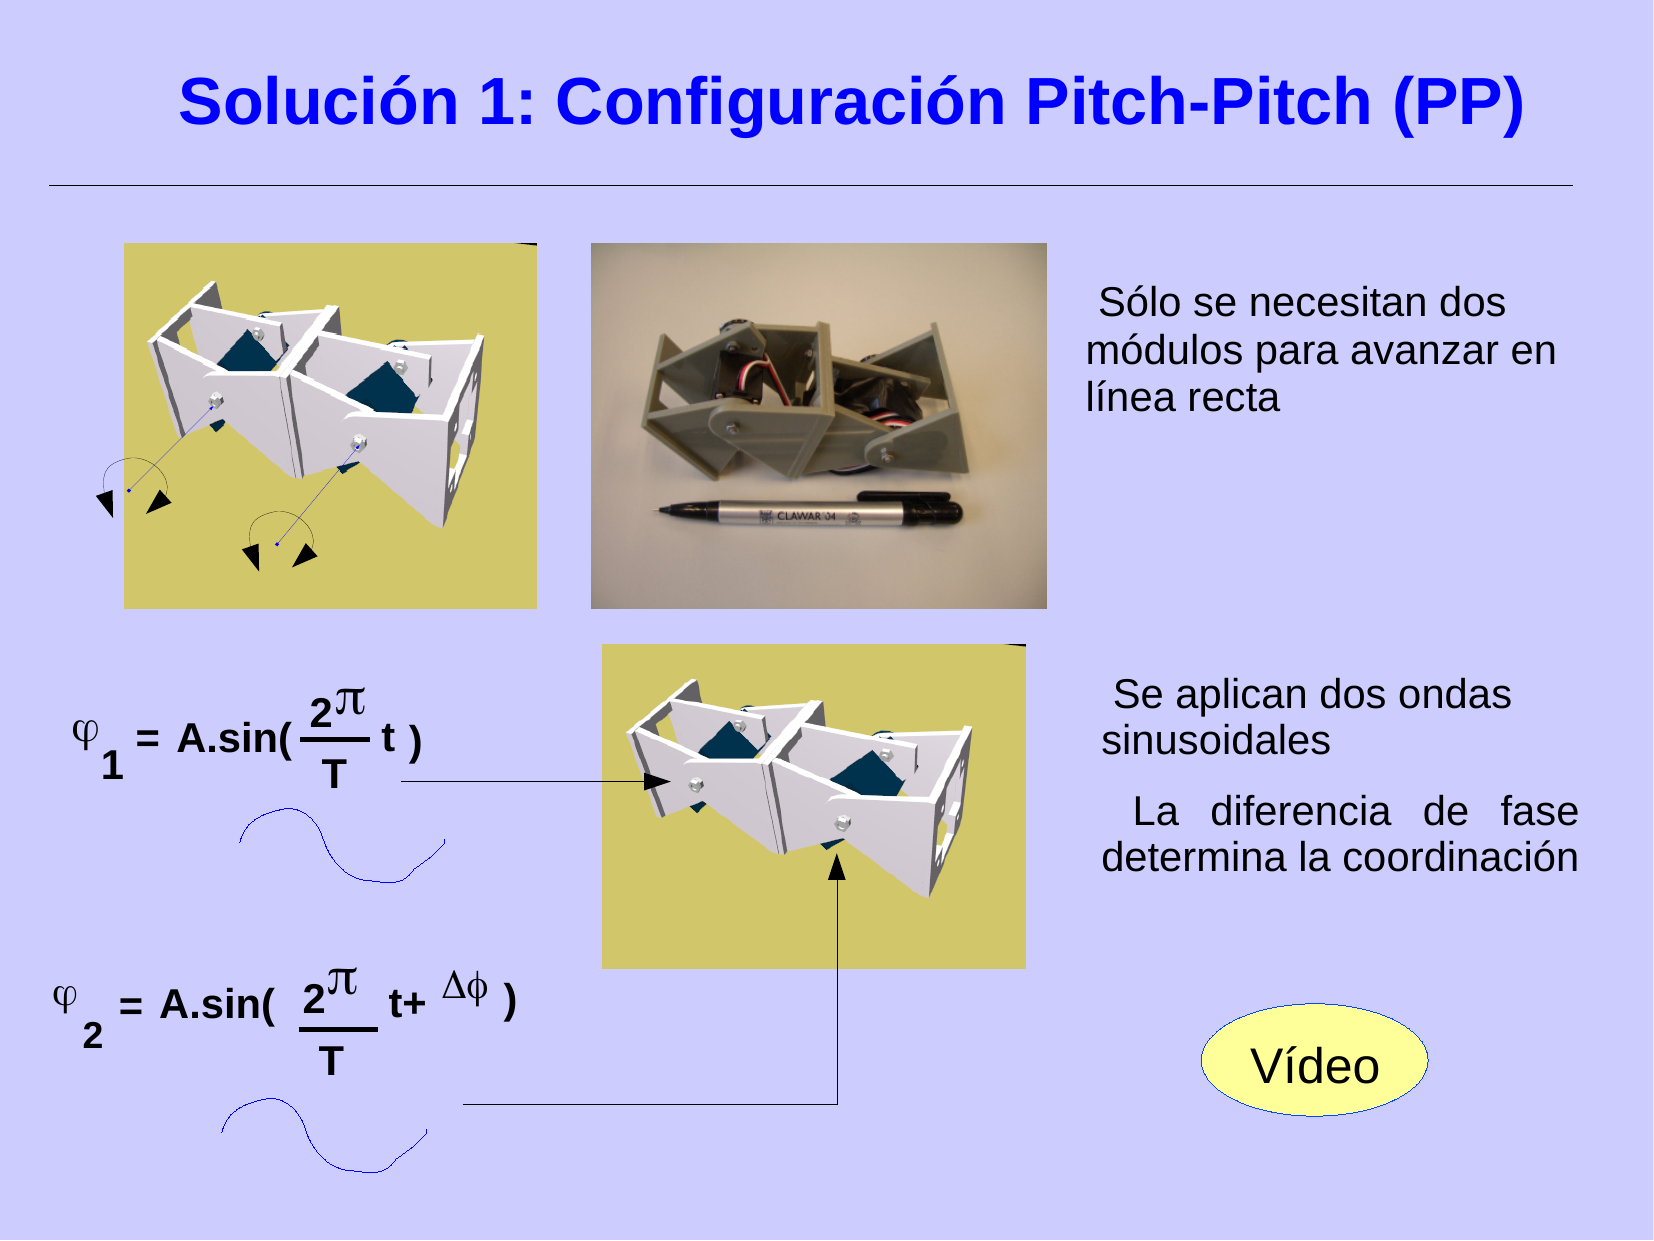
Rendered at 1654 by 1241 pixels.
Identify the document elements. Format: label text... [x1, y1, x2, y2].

text_box A.sin( [159, 980, 292, 1049]
text_box = [118, 982, 150, 1051]
text_box ) [503, 976, 522, 1045]
picture [124, 243, 537, 609]
text_box Vídeo [1249, 1037, 1381, 1094]
text_box Df [441, 969, 502, 1039]
text_box j [52, 976, 85, 1046]
text_box 1 [100, 741, 125, 805]
picture [602, 644, 1026, 969]
title Solución 1: Configuración Pitch-Pitch (PP) [132, 0, 1592, 191]
text_box p [327, 955, 360, 1030]
text_box T [321, 751, 353, 819]
text_box t+ [388, 979, 428, 1027]
text_box 2 [309, 690, 338, 758]
text_box 2 [82, 1014, 105, 1066]
text_box = [135, 714, 165, 782]
text_box p [335, 675, 371, 750]
text_box T [318, 1037, 354, 1111]
picture [591, 243, 1047, 609]
text_box t [381, 713, 415, 781]
text_box ) [408, 717, 426, 785]
text_box Se aplican dos ondas sinusoidales La diferencia de fase determina la coordinación [1101, 670, 1609, 881]
text_box [1201, 1003, 1429, 1117]
text_box j [71, 709, 102, 770]
text_box 2 [302, 976, 335, 1050]
text_box Sólo se necesitan dos módulos para avanzar en línea recta [1085, 271, 1608, 423]
text_box A.sin( [176, 714, 315, 782]
